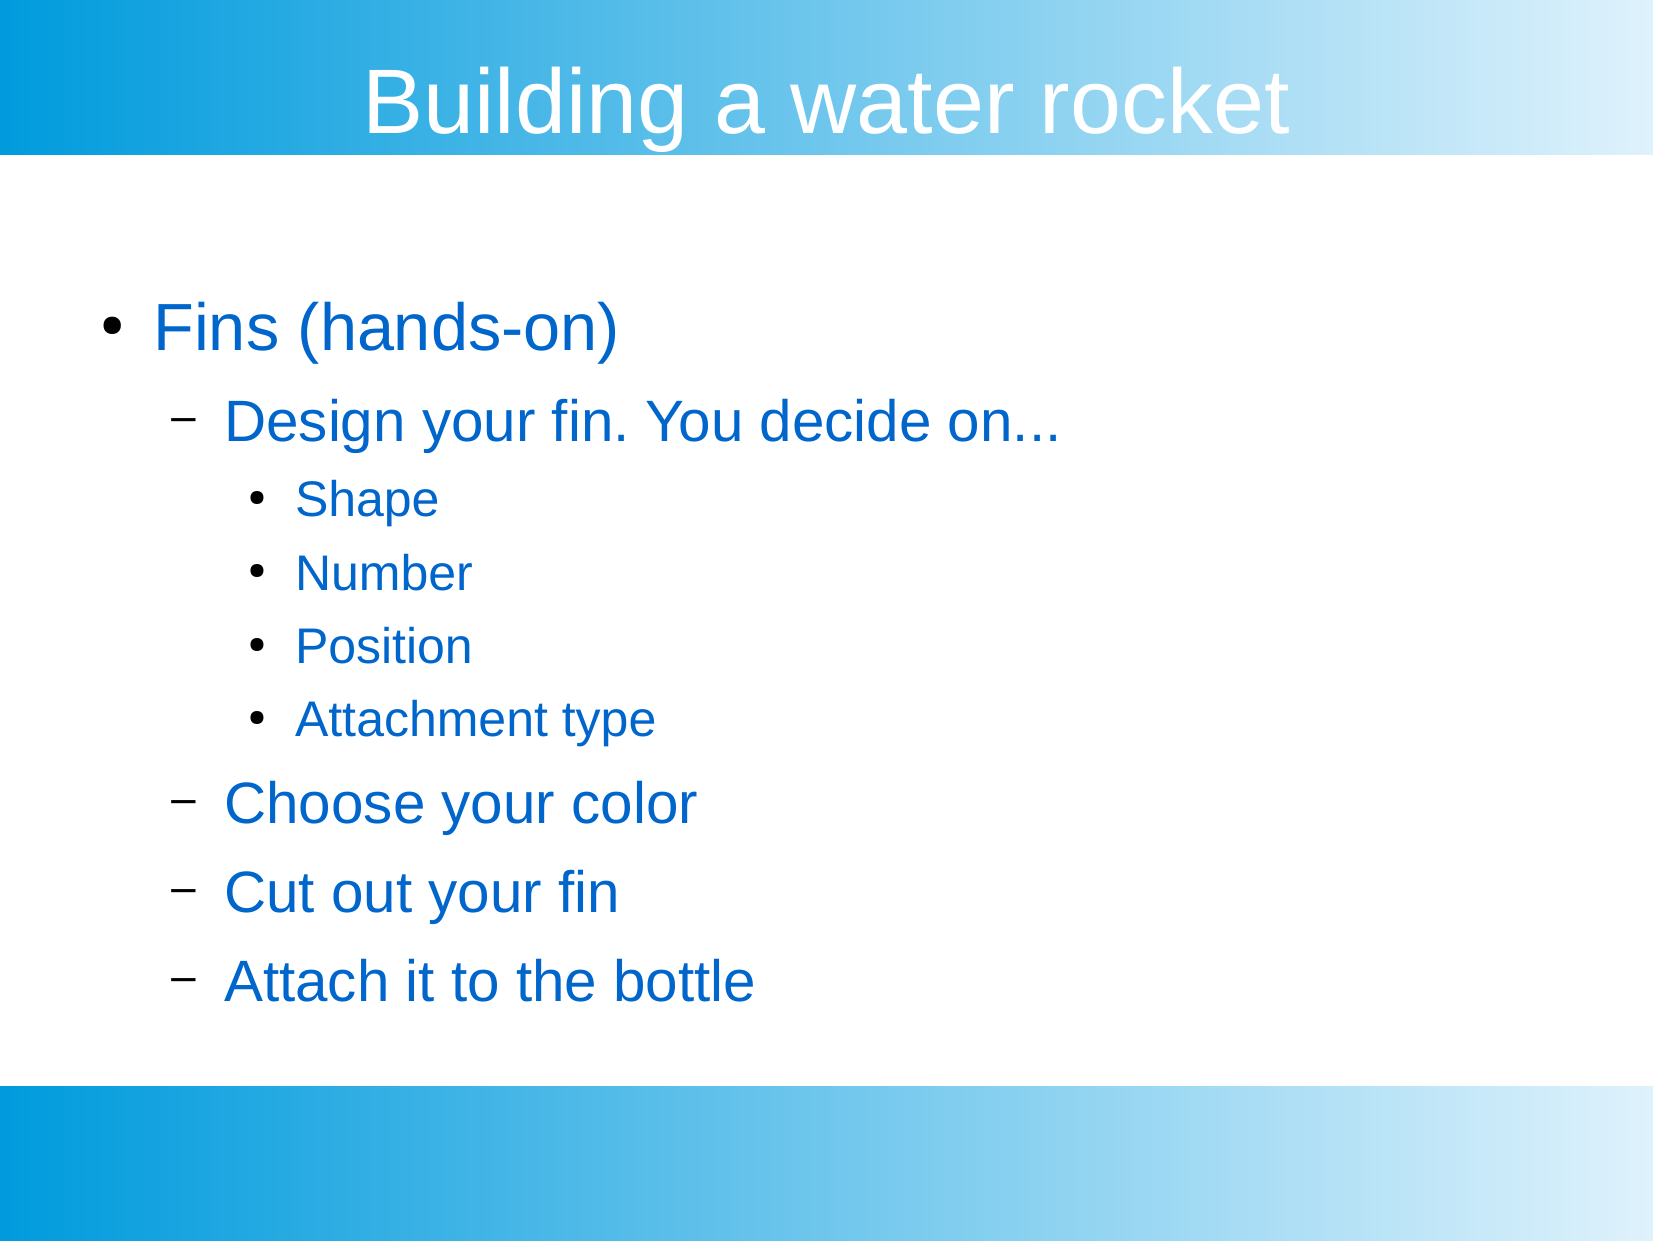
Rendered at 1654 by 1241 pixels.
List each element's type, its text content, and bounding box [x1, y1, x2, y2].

title Building a water rocket [82, 49, 1571, 155]
list Fins (hands-on) Design your fin. You decide on... Shape Number Position Attachment type Choose your color Cut out your fin Attach it to the bottle [82, 290, 1571, 1010]
